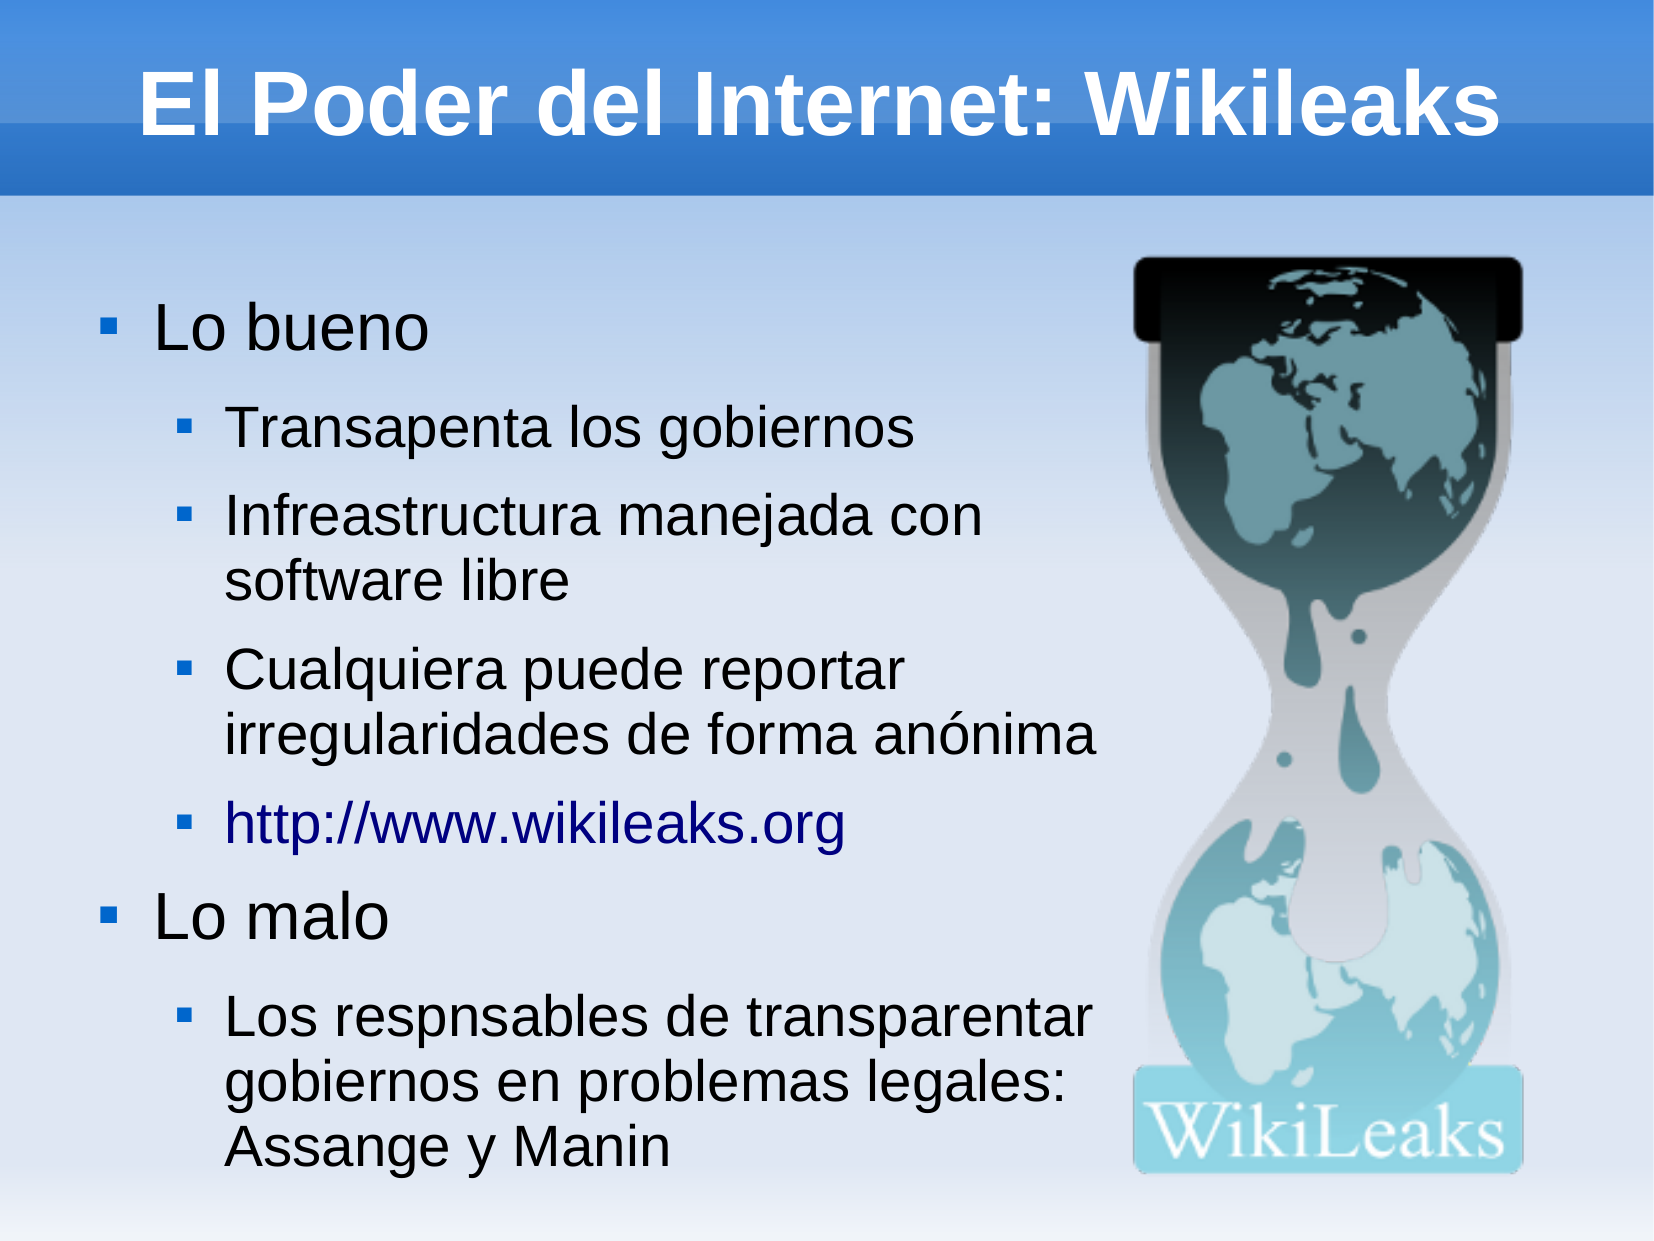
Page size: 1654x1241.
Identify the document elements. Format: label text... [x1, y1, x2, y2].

picture [0, 0, 1654, 1241]
title El Poder del Internet: Wikileaks [76, 7, 1565, 200]
list Lo bueno Transapenta los gobiernos Infreastructura manejada con software libre Cualquiera puede reportar irregularidades de forma anónima http://www.wikileaks.org Lo malo Los respnsables de transparentar gobiernos en problemas legales: Assange y Manin [82, 290, 1122, 1179]
